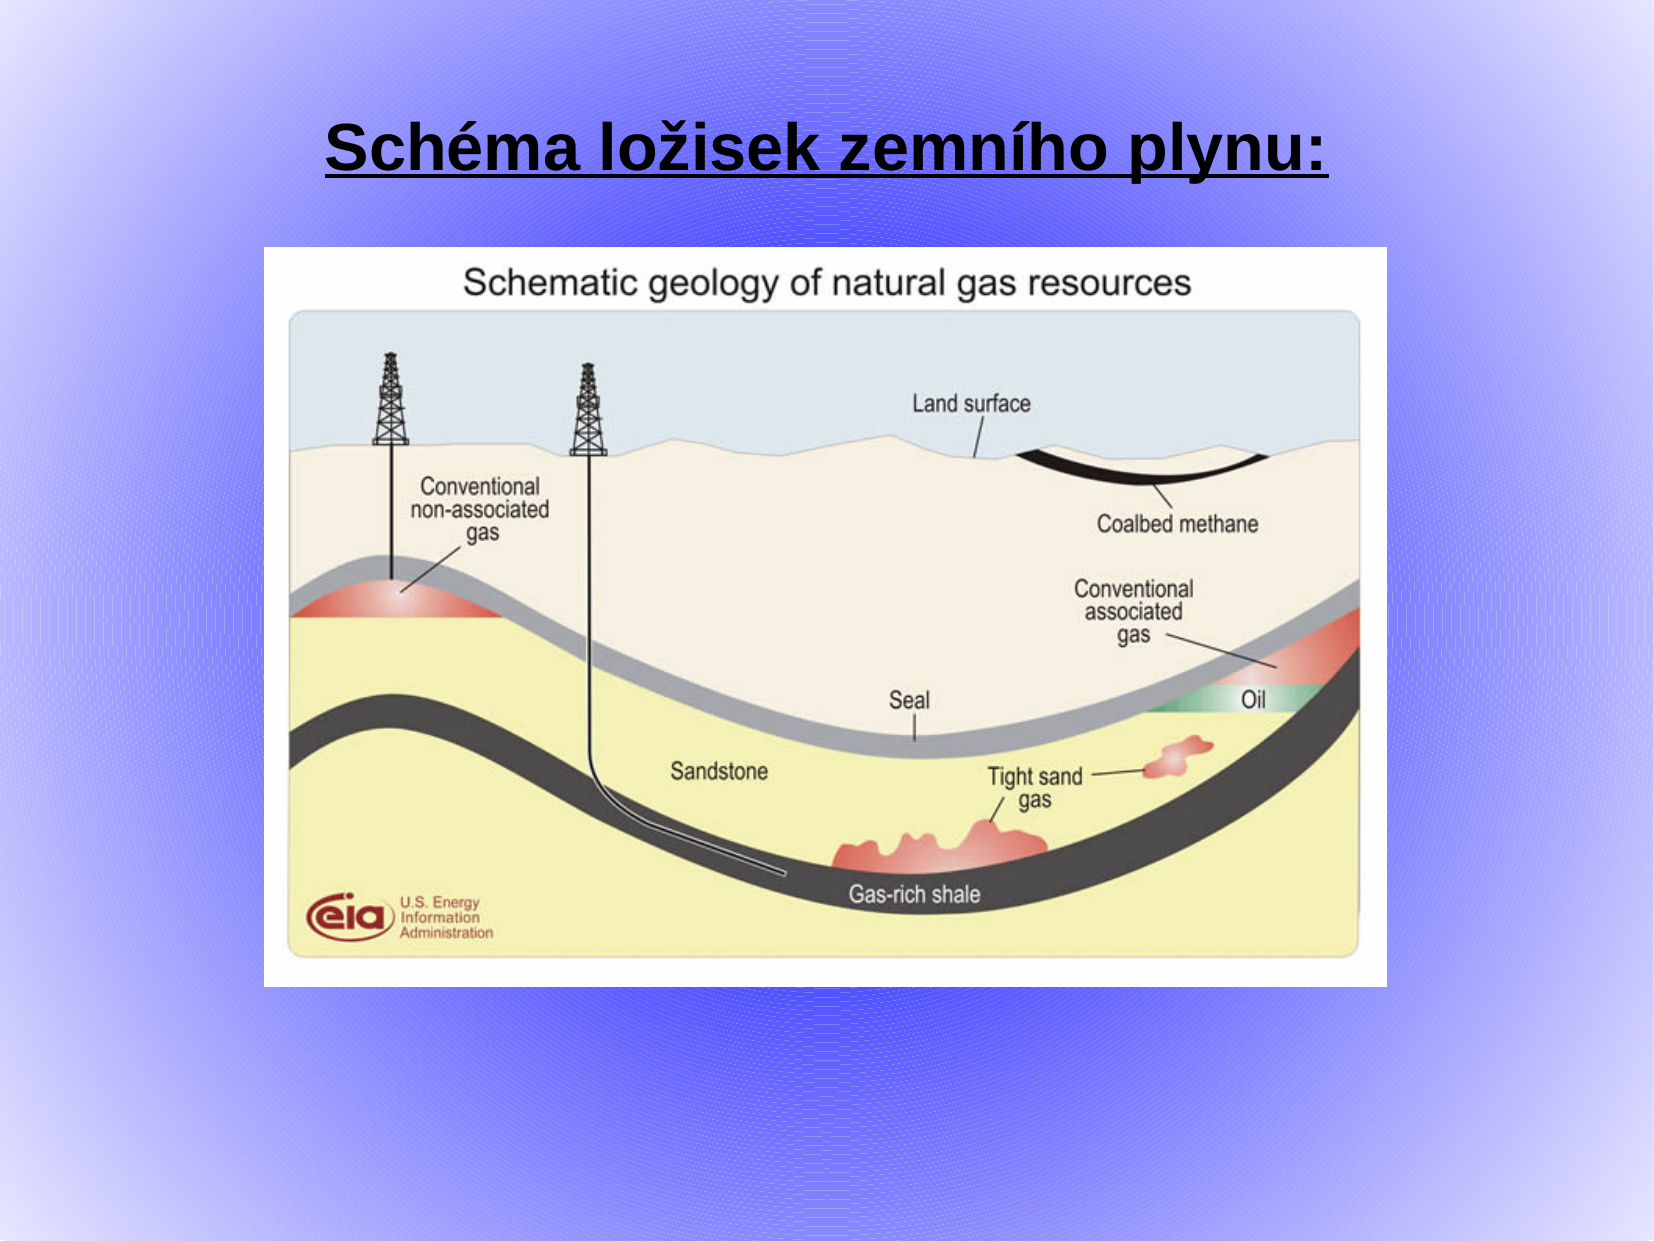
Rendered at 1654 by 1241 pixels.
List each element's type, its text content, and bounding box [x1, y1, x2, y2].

title Schéma ložisek zemního plynu: [82, 0, 1571, 208]
picture [264, 248, 1387, 988]
